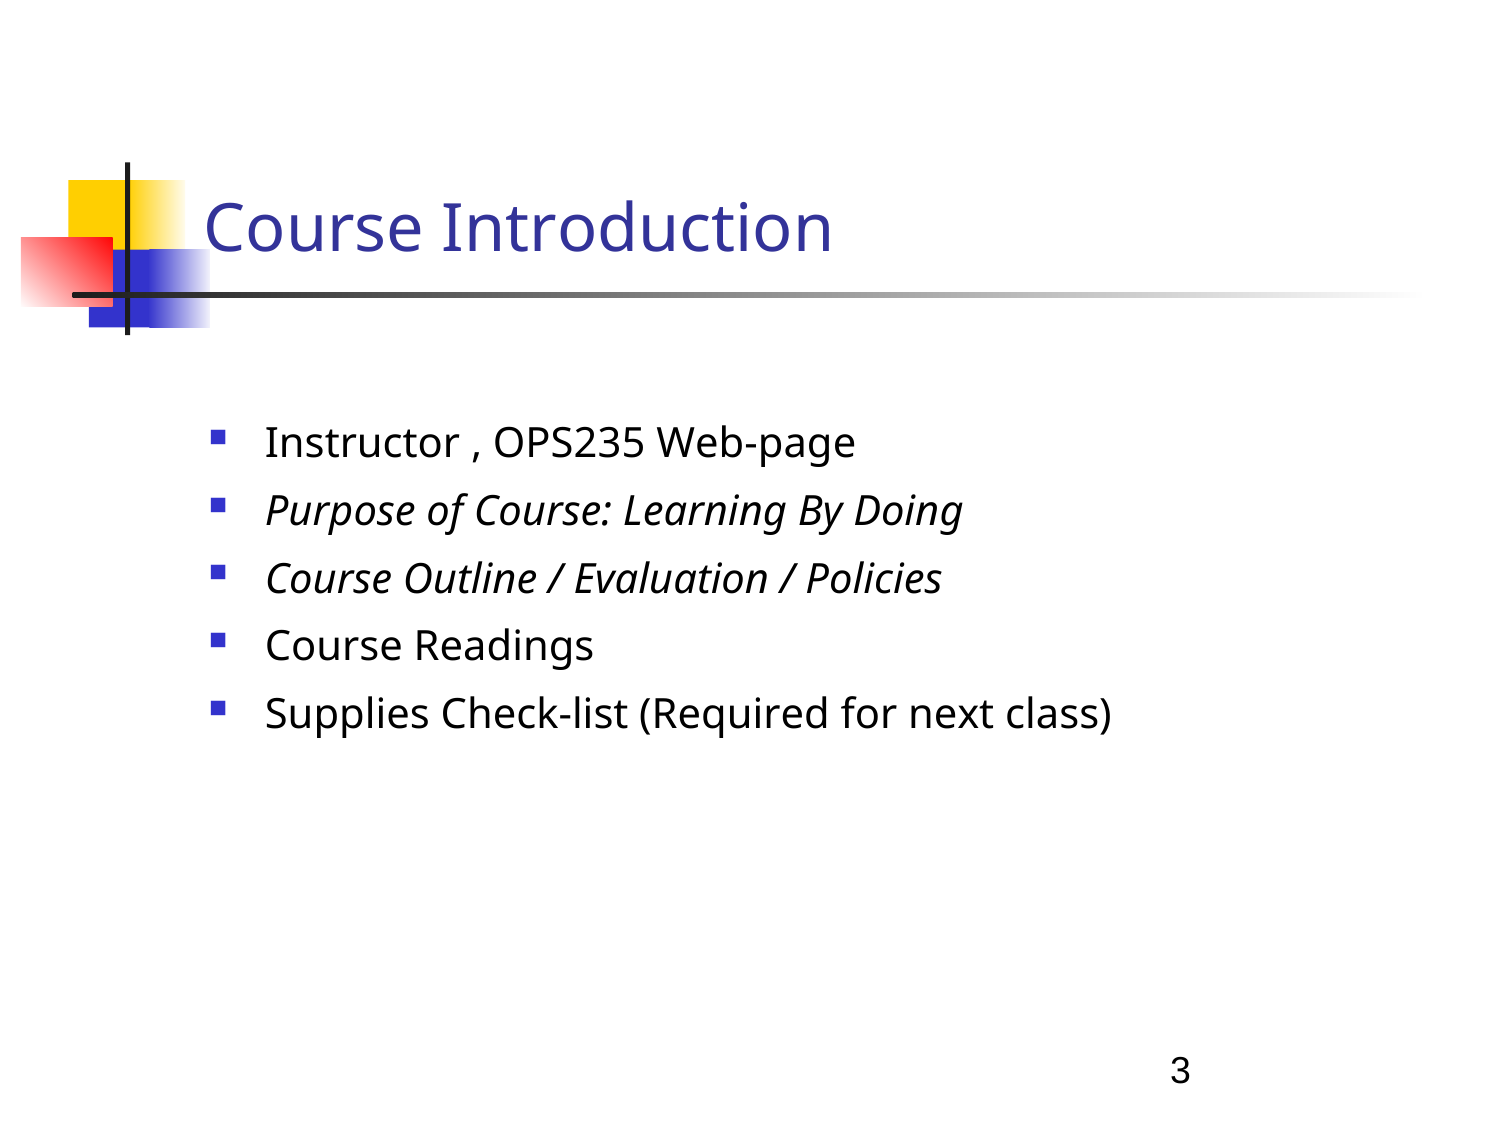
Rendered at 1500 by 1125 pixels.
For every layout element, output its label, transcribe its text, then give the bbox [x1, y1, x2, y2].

title Course Introduction [188, 35, 1468, 276]
list Instructor , OPS235 Web-page Purpose of Course: Learning By Doing Course Outline / Evaluation / Policies Course Readings Supplies Check-list (Required for next class) [193, 331, 1469, 1007]
